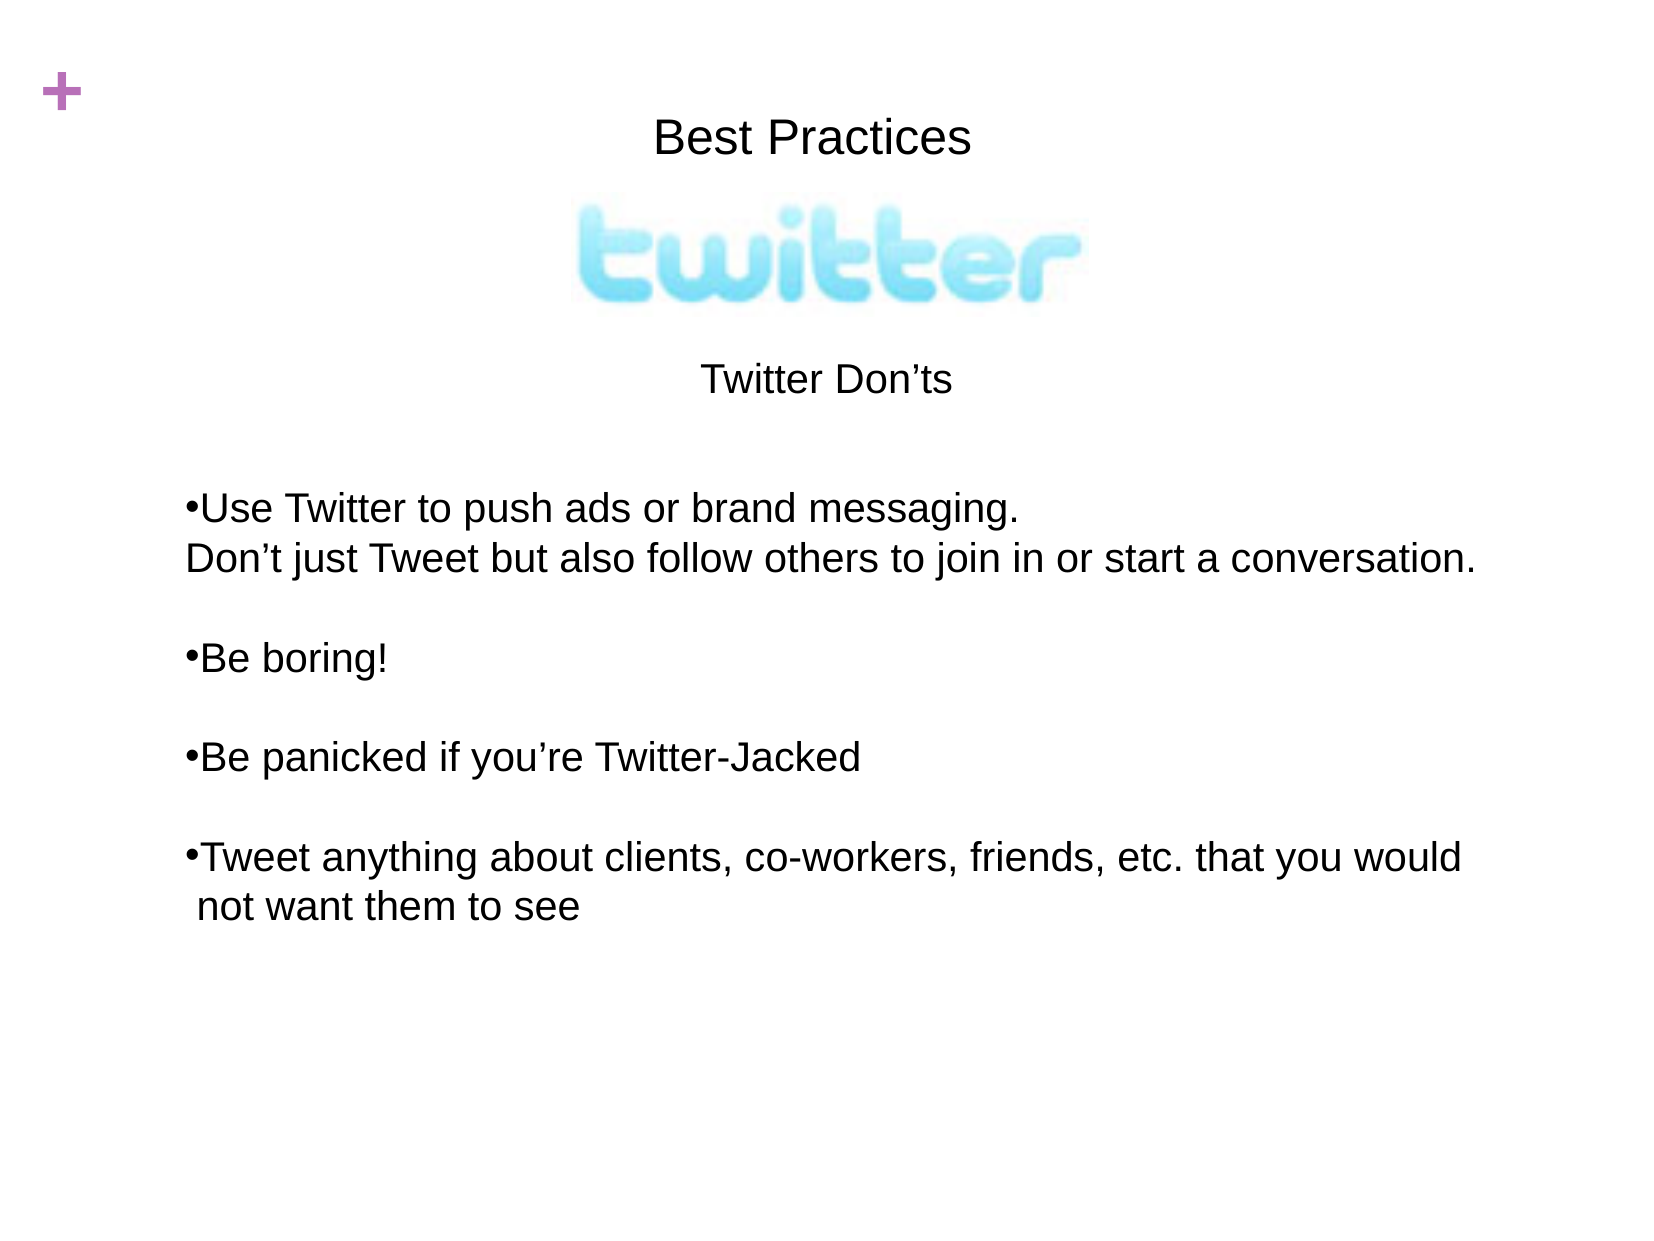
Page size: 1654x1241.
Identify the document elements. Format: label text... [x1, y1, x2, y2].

text_box Best Practices [96, 96, 1558, 172]
text_box Twitter Don’ts [41, 344, 1613, 410]
picture [571, 192, 1089, 317]
text_box Use Twitter to push ads or brand messaging. Don’t just Tweet but also follow others to join in or start a conversation. Be boring! Be panicked if you’re Twitter-Jacked Tweet anything about clients, co-workers, friends, etc. that you would not want them to see [170, 473, 1493, 937]
